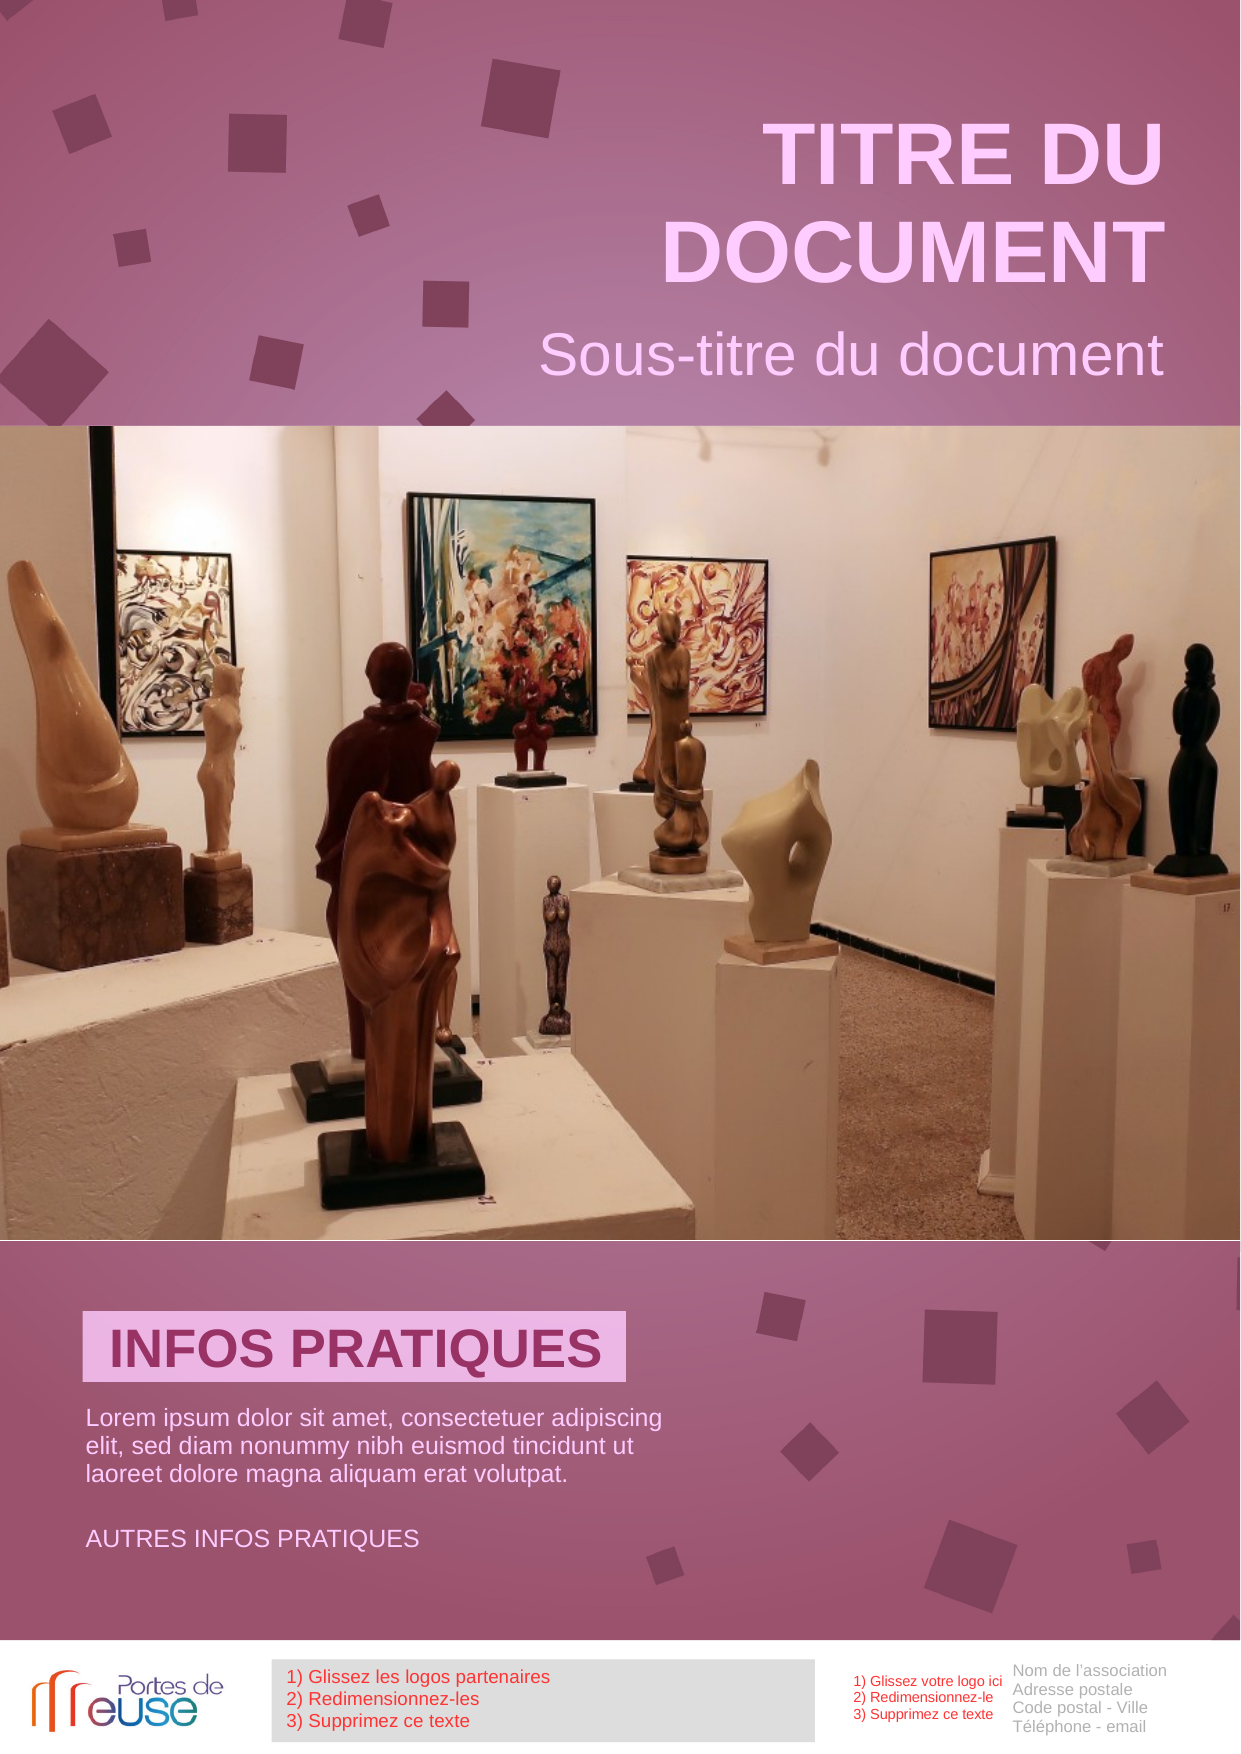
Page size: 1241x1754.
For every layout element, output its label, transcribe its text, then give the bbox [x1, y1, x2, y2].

text_box TITRE DU DOCUMENT [484, 44, 1181, 309]
text_box 1) Glissez les logos partenaires 2) Redimensionnez-les 3) Supprimez ce texte [271, 1659, 564, 1739]
text_box AUTRES INFOS PRATIQUES [70, 1517, 437, 1564]
text_box Nom de l’association Adresse postale Code postal - Ville Téléphone - email [998, 1653, 1199, 1743]
text_box [82, 1311, 94, 1382]
text_box 1) Glissez votre logo ici 2) Redimensionnez-le 3) Supprimez ce texte [838, 1665, 1019, 1748]
text_box INFOS PRATIQUES [94, 1311, 631, 1396]
text_box [271, 1659, 815, 1743]
text_box Lorem ipsum dolor sit amet, consectetuer adipiscing elit, sed diam nonummy nibh euismod tincidunt ut laoreet dolore magna aliquam erat volutpat. [70, 1396, 686, 1495]
picture [0, 0, 1241, 1754]
text_box Sous-titre du document [348, 312, 1180, 407]
